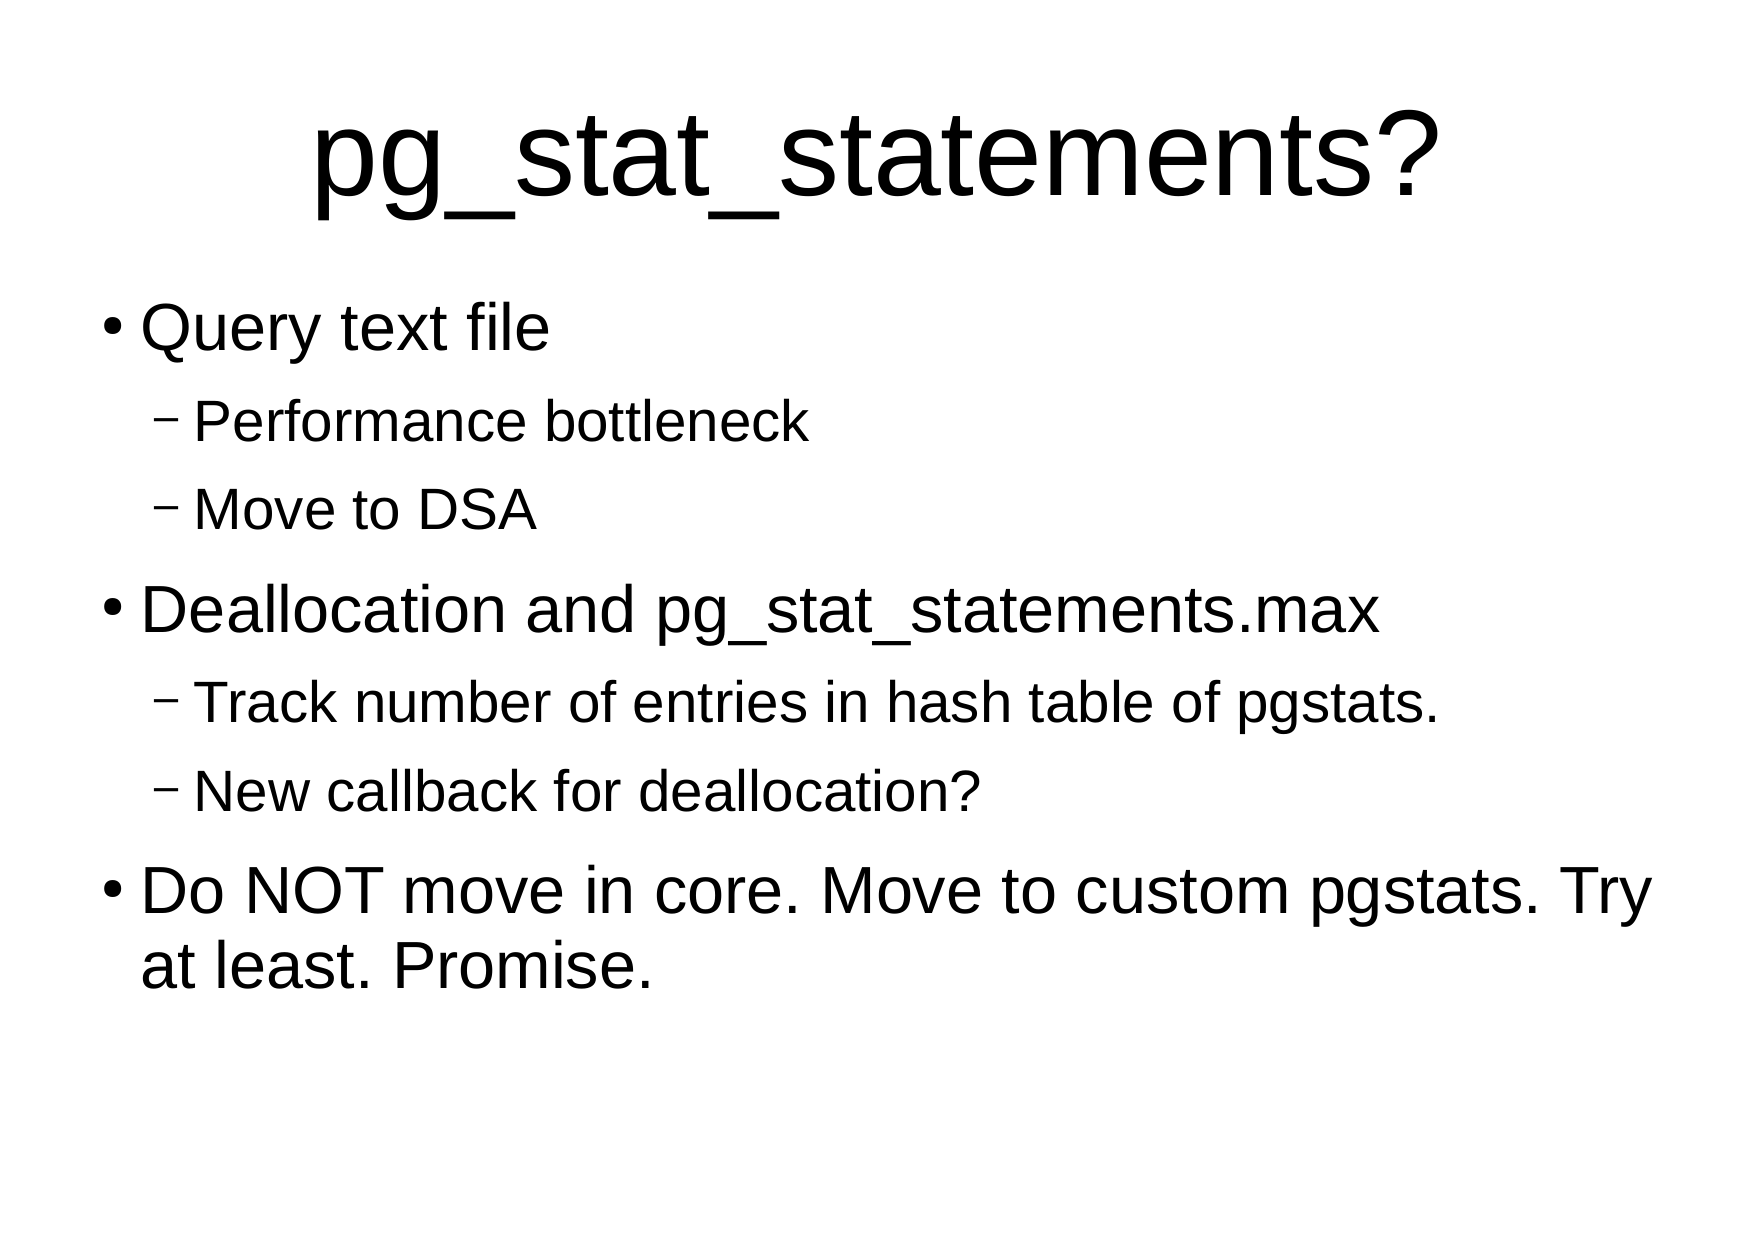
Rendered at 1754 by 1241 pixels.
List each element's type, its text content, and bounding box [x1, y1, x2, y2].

list Query text file Performance bottleneck Move to DSA Deallocation and pg_stat_statements.max Track number of entries in hash table of pgstats. New callback for deallocation? Do NOT move in core. Move to custom pgstats. Try at least. Promise. [87, 290, 1667, 1010]
title pg_stat_statements? [87, 49, 1667, 257]
